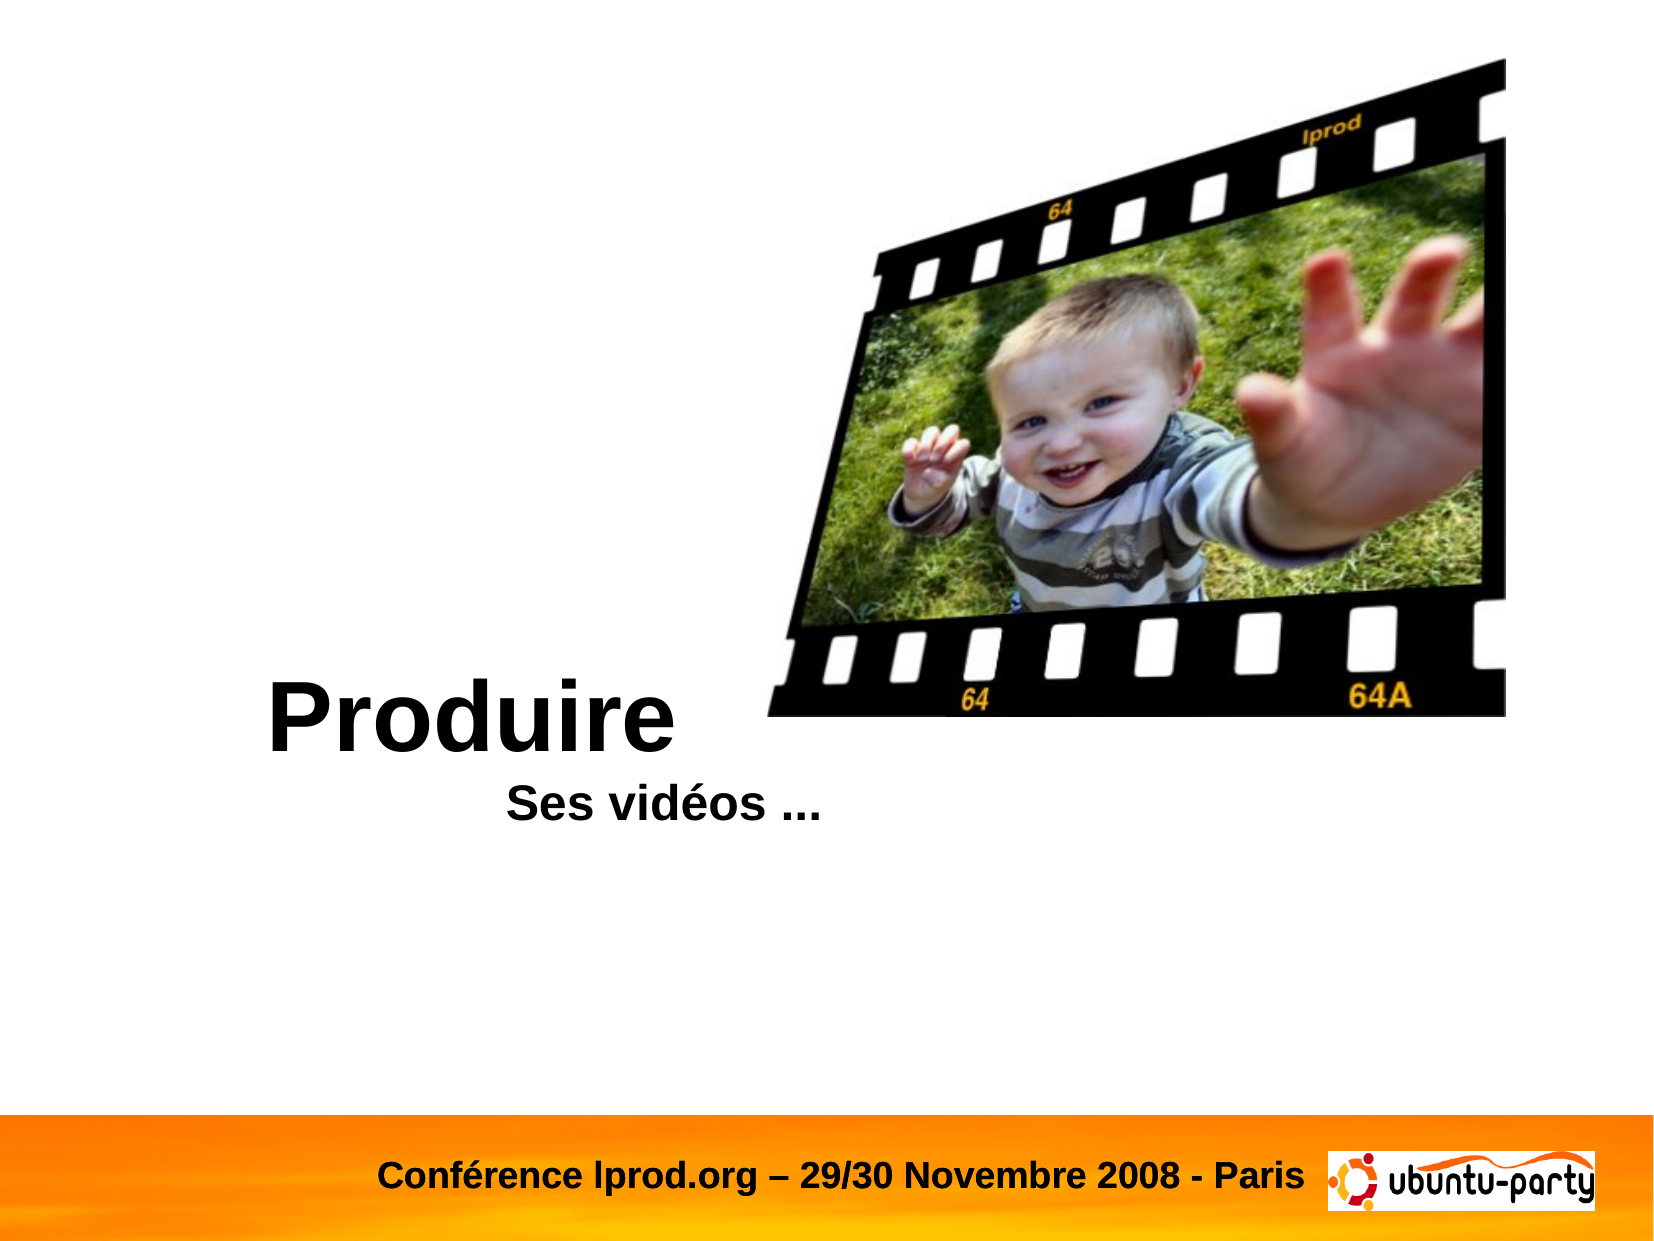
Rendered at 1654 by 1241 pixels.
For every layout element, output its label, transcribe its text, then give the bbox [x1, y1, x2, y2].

picture [0, 1115, 1654, 1241]
text_box Ses vidéos ... [118, 767, 1211, 848]
text_box Produire [59, 653, 886, 798]
text_box Conférence lprod.org – 29/30 Novembre 2008 - Paris [295, 1147, 1388, 1211]
picture [767, 58, 1506, 717]
